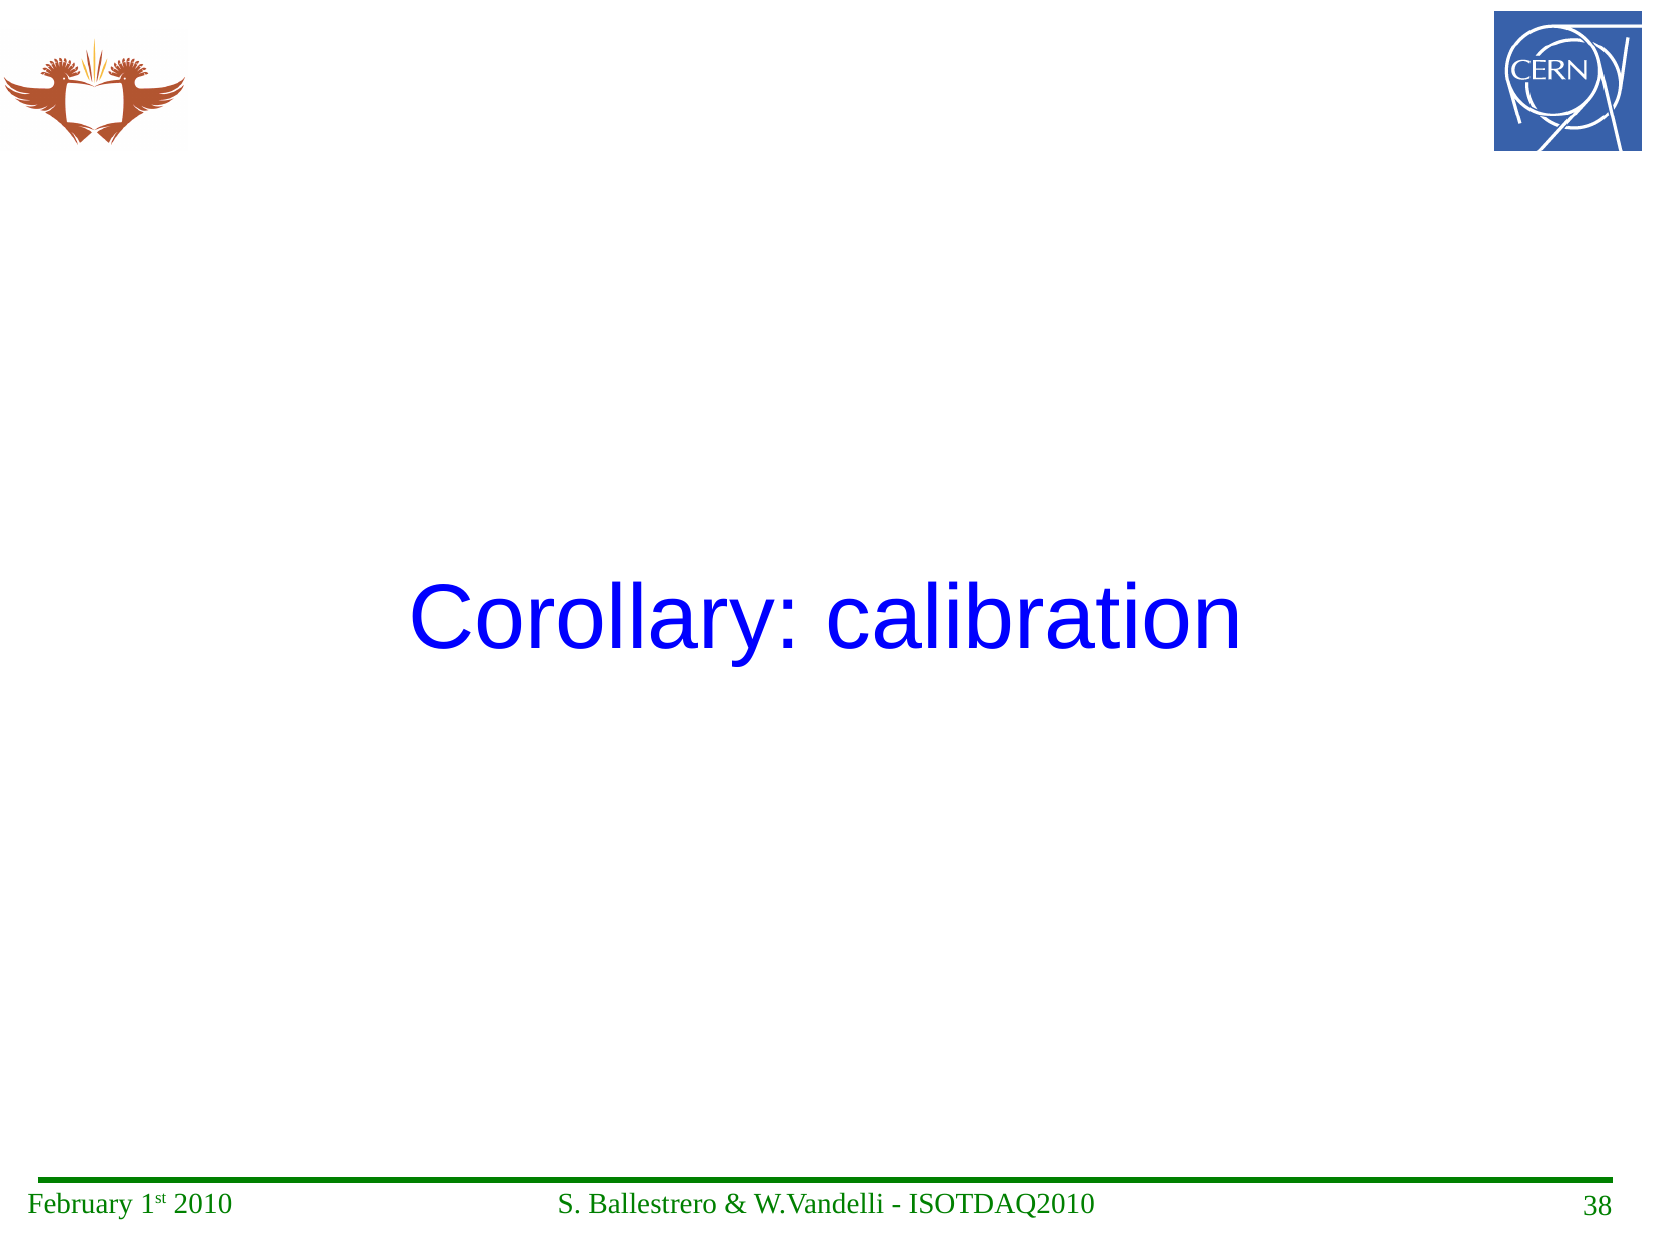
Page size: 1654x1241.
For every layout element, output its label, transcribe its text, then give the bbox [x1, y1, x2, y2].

picture [0, 29, 188, 151]
subtitle Corollary: calibration [82, 207, 1571, 1027]
picture [1494, 11, 1642, 151]
